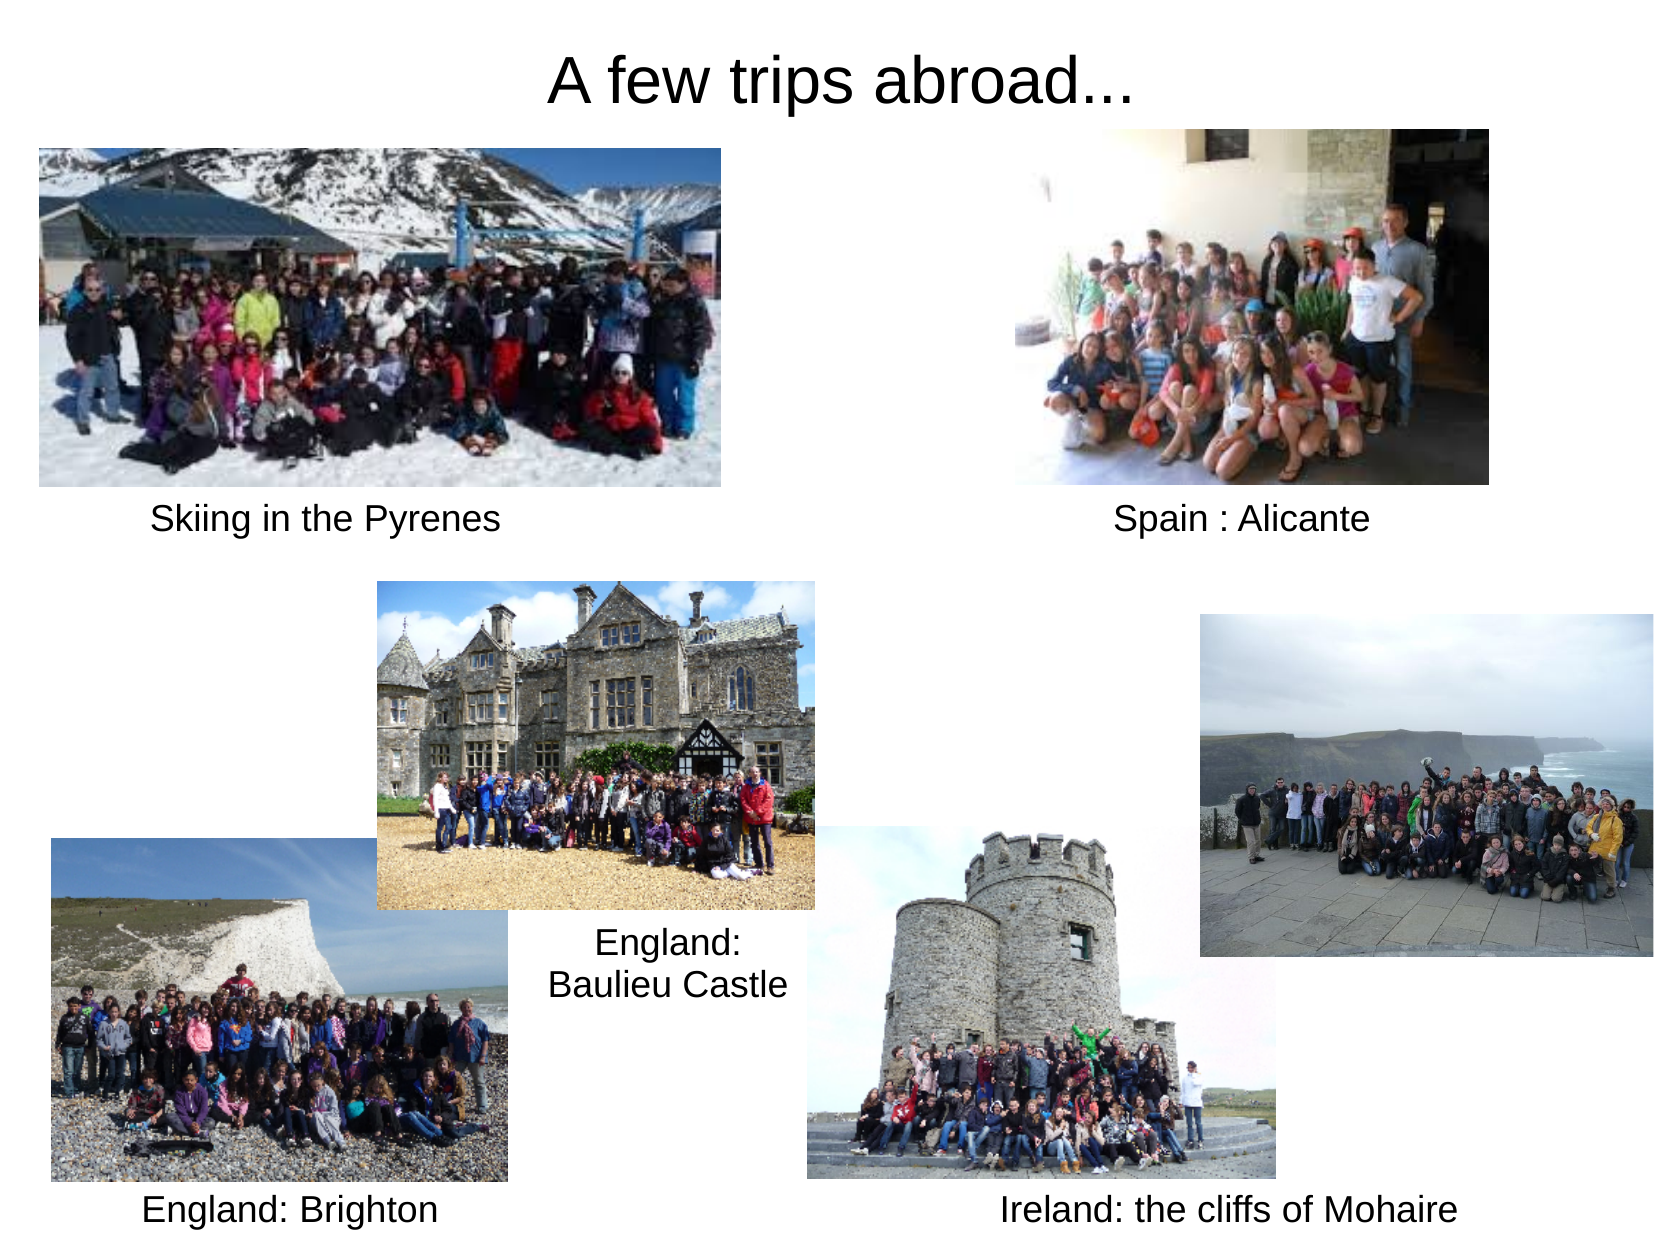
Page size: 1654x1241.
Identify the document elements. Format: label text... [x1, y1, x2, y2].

text_box Spain : Alicante [1098, 490, 1371, 550]
picture [1015, 129, 1489, 485]
text_box A few trips abroad... [531, 35, 1170, 149]
text_box Ireland: the cliffs of Mohaire [1062, 1181, 1407, 1241]
text_box England: Brighton [47, 1181, 544, 1241]
text_box England: Baulieu Castle [425, 914, 922, 981]
picture [39, 148, 721, 487]
text_box Skiing in the Pyrenes [200, 490, 462, 557]
picture [51, 581, 1654, 1182]
